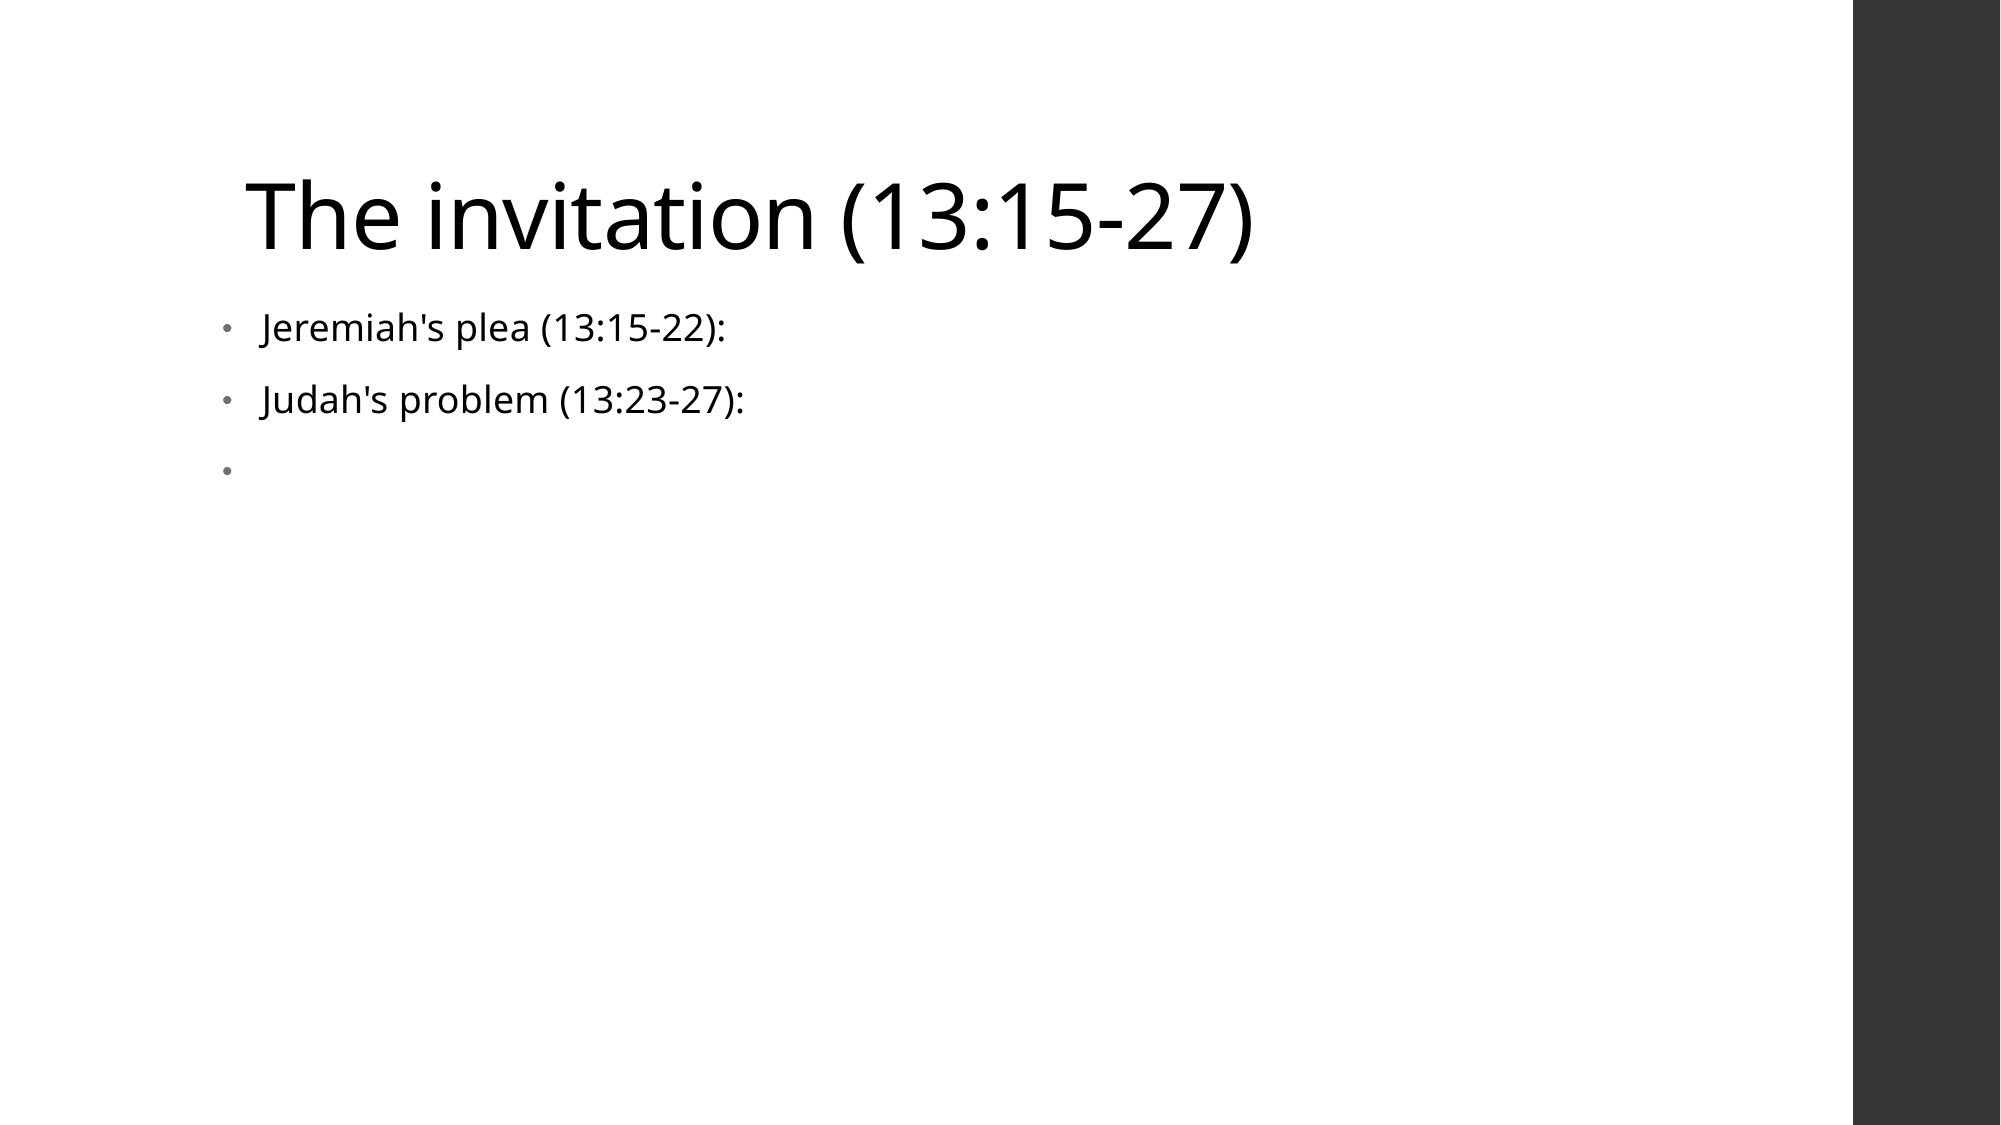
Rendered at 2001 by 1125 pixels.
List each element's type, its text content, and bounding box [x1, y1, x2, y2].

title The invitation (13:15-27) [206, 60, 1797, 278]
list Jeremiah's plea (13:15-22): Judah's problem (13:23-27): [206, 299, 1617, 1014]
